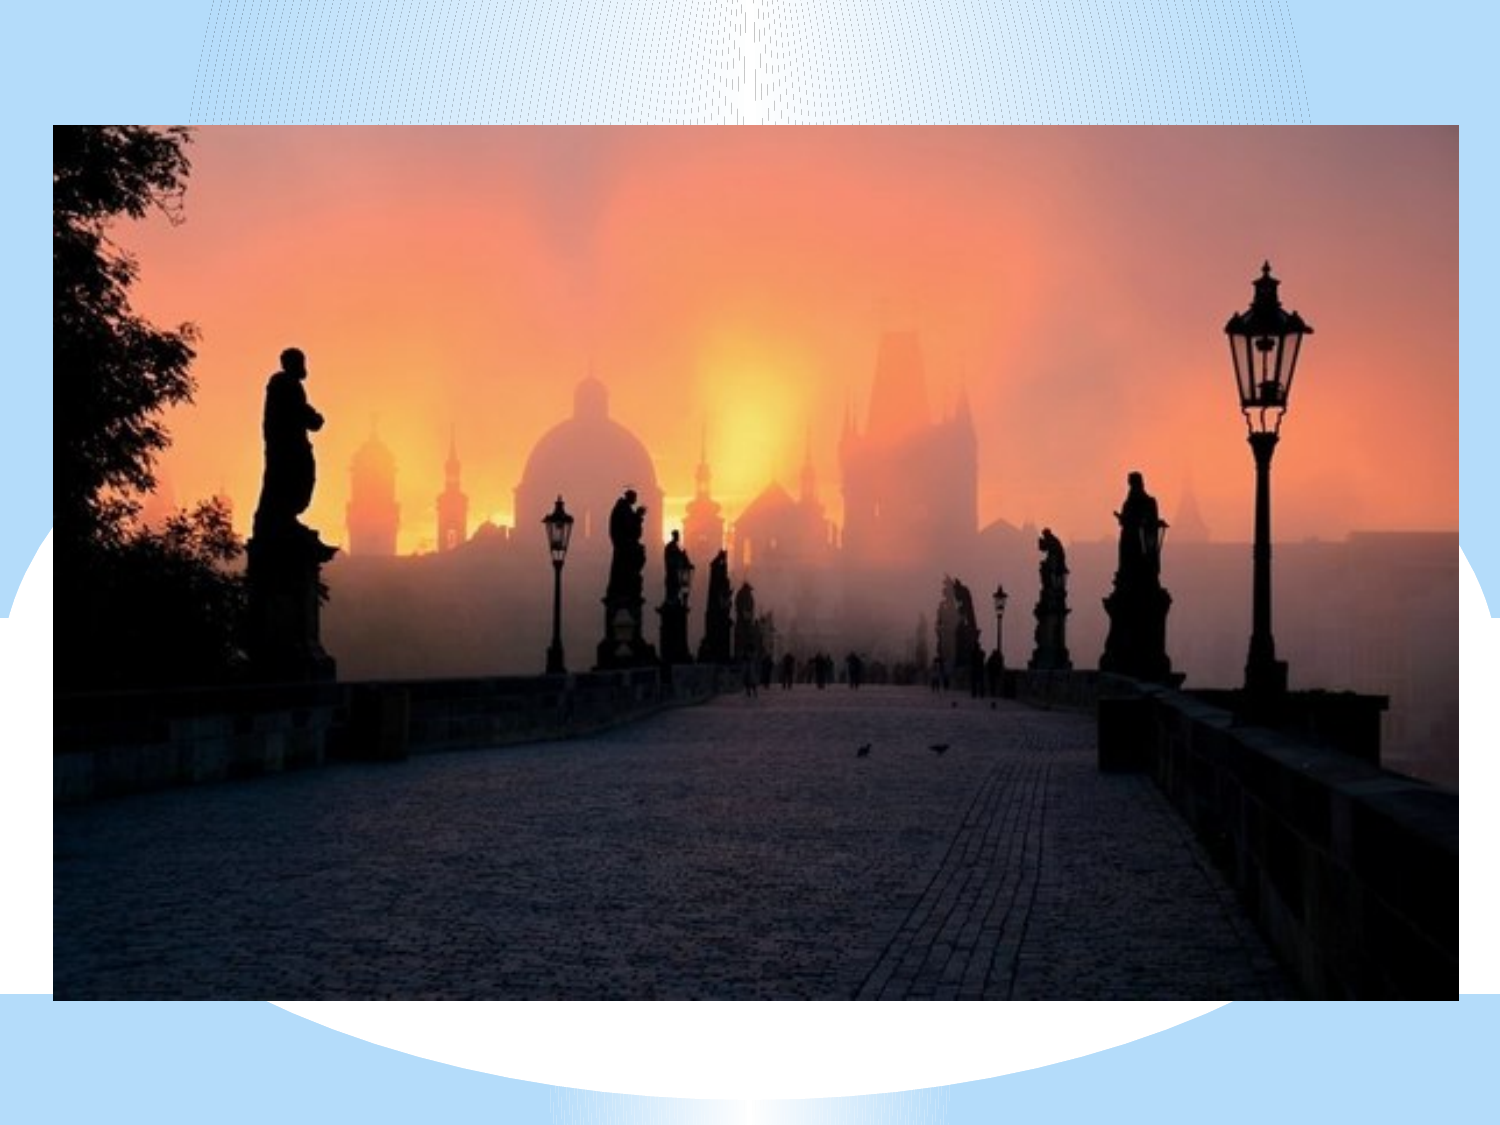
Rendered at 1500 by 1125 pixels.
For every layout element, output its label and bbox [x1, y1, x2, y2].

list [187, 120, 1238, 125]
picture [53, 125, 1459, 1001]
